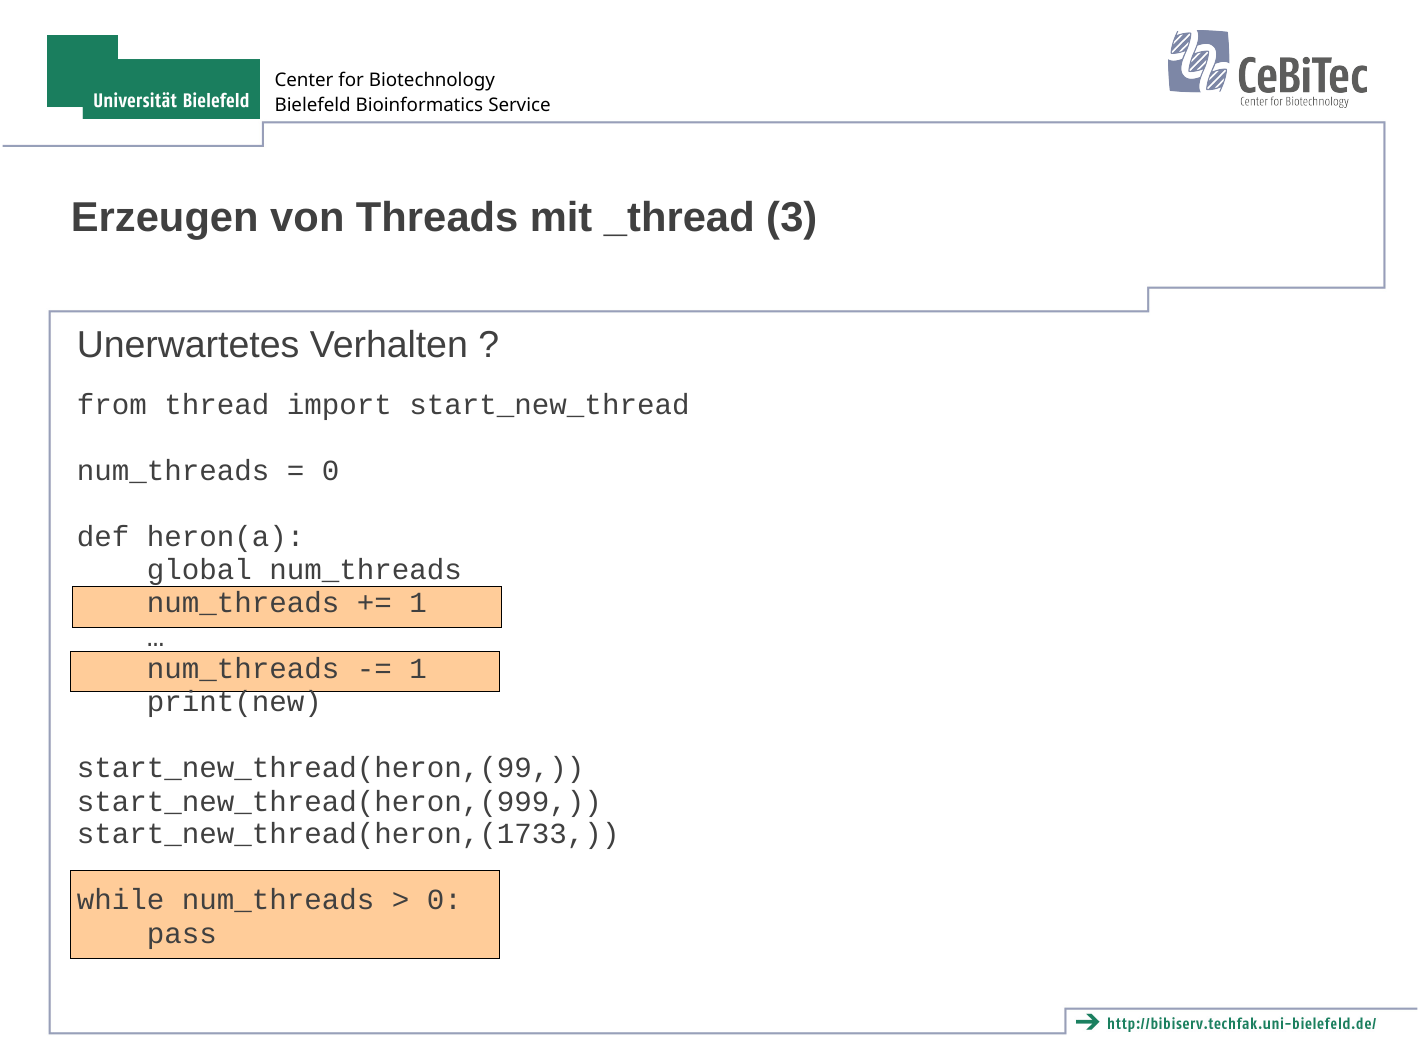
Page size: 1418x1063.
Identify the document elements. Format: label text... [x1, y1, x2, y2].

text_box [70, 651, 76, 692]
title Erzeugen von Threads mit _thread (3) [70, 159, 1359, 275]
text_box [72, 586, 76, 628]
text_box [70, 870, 76, 959]
list Unerwartetes Verhalten ? from thread import start_new_thread num_threads = 0 def heron(a): global num_threads num_threads += 1 … num_threads -= 1 print(new) start_new_thread(heron,(99,)) start_new_thread(heron,(999,)) start_new_thread(heron,(1733,)) while num_threads > 0: pass [76, 323, 1418, 969]
picture [2, 3, 1418, 1063]
